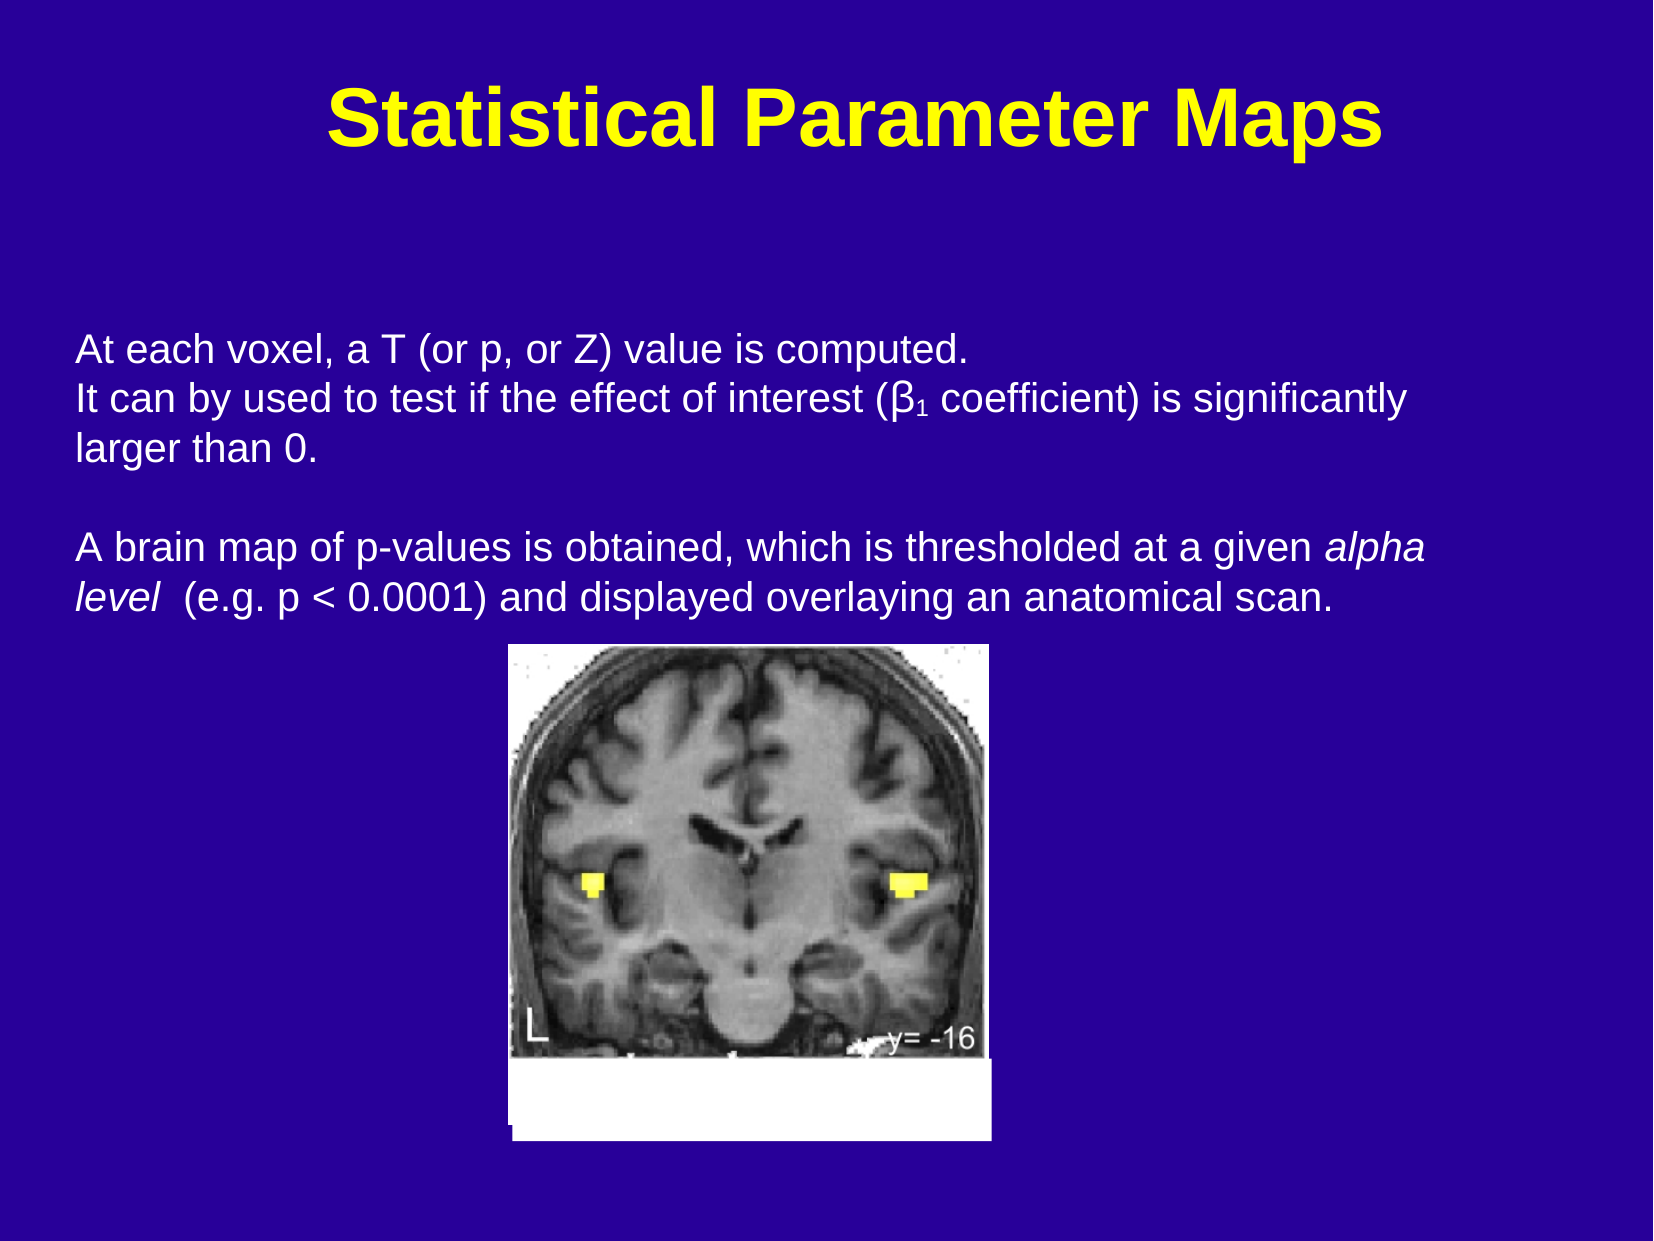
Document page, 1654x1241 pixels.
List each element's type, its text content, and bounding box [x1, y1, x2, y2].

text_box [512, 1058, 992, 1142]
text_box At each voxel, a T (or p, or Z) value is computed. It can by used to test if the effect of interest (β1 coefficient) is significantly larger than 0. A brain map of p-values is obtained, which is thresholded at a given alpha level (e.g. p < 0.0001) and displayed overlaying an anatomical scan. [60, 314, 1515, 641]
text_box Statistical Parameter Maps [264, 55, 1472, 197]
picture [508, 644, 989, 1125]
